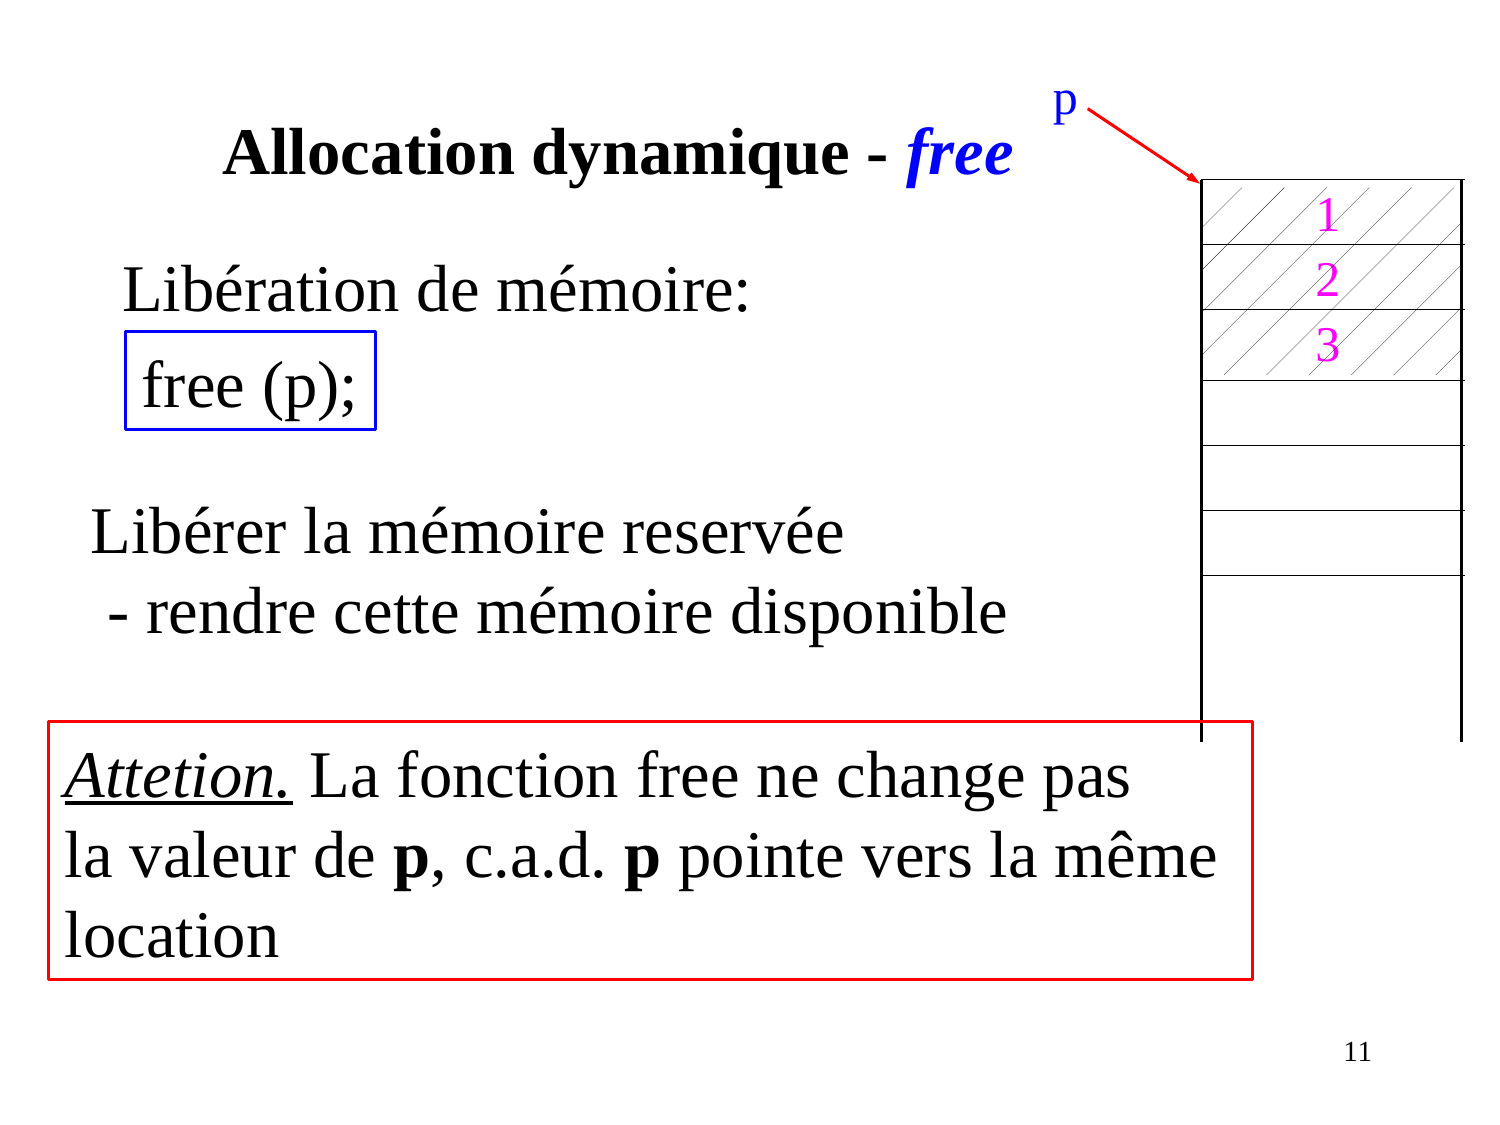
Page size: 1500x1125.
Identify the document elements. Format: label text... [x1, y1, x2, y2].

text_box free (p); [125, 331, 376, 430]
text_box Attetion. La fonction free ne change pas la valeur de p, c.a.d. p pointe vers la même location [48, 721, 1253, 980]
text_box Libérer la mémoire reservée - rendre cette mémoire disponible [75, 479, 1026, 655]
text_box 1 [1300, 173, 1388, 187]
text_box [1200, 187, 1463, 376]
text_box Libération de mémoire: [107, 237, 769, 333]
text_box Allocation dynamique - free [207, 99, 1030, 196]
text_box p [1038, 57, 1114, 133]
